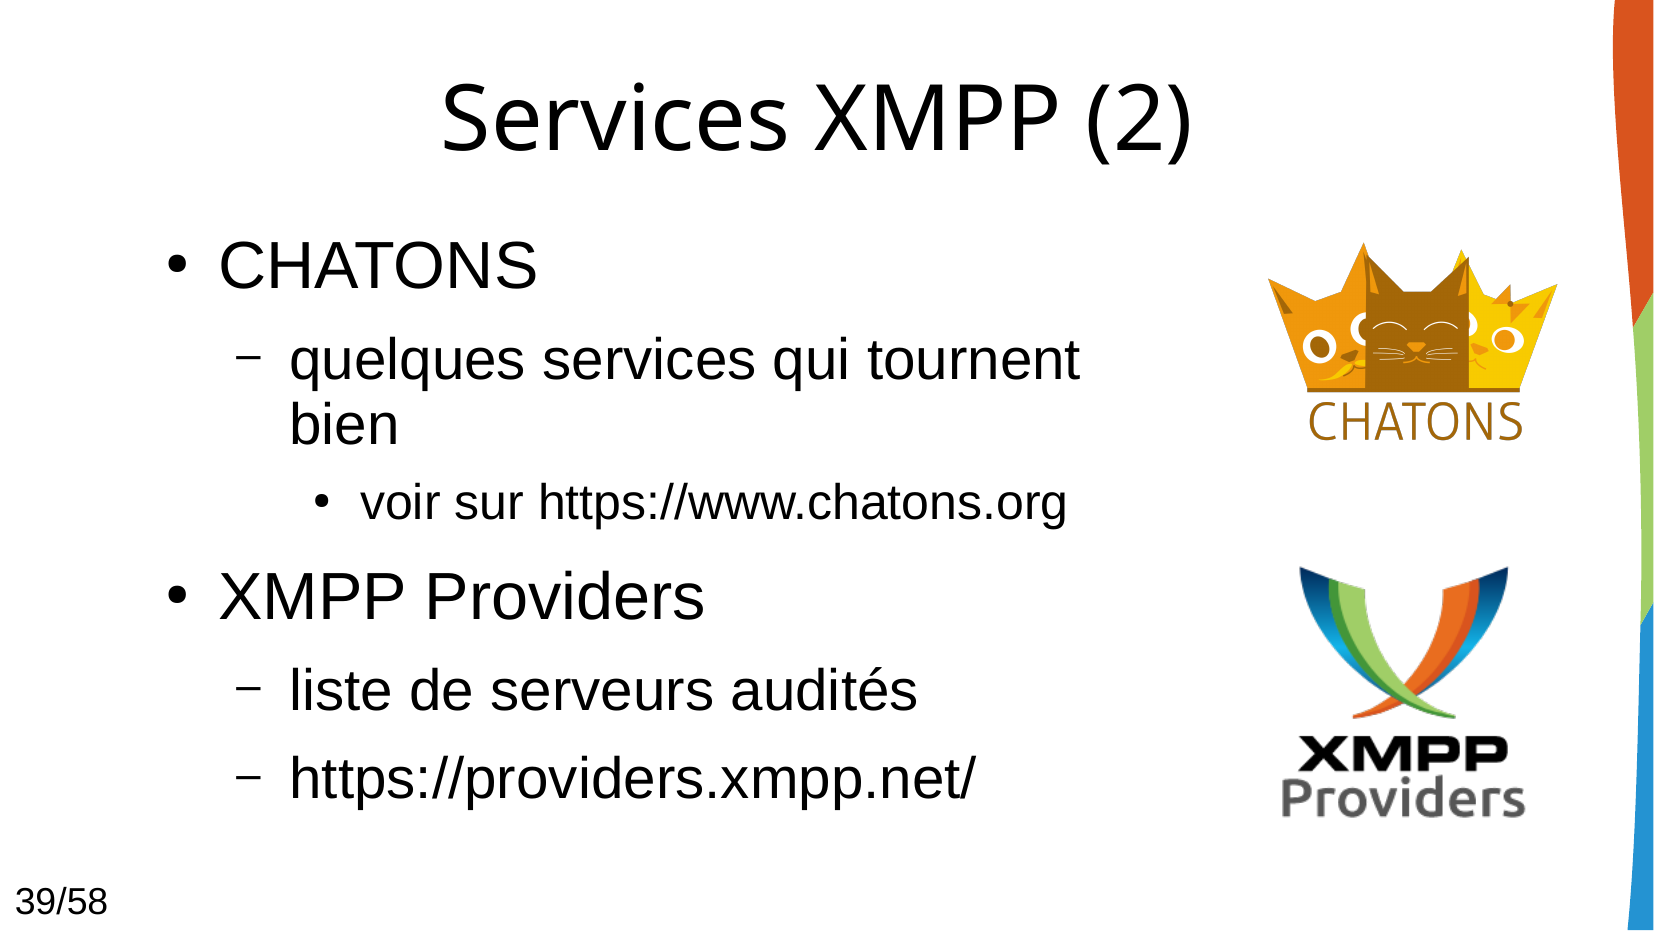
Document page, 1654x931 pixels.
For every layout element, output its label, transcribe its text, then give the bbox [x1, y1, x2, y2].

title Services XMPP (2) [104, 37, 1530, 193]
picture [1269, 560, 1536, 827]
picture [1264, 206, 1565, 508]
list CHATONS quelques services qui tournent bien voir sur https://www.chatons.org XMPP Providers liste de serveurs audités https://providers.xmpp.net/ [147, 228, 1093, 857]
